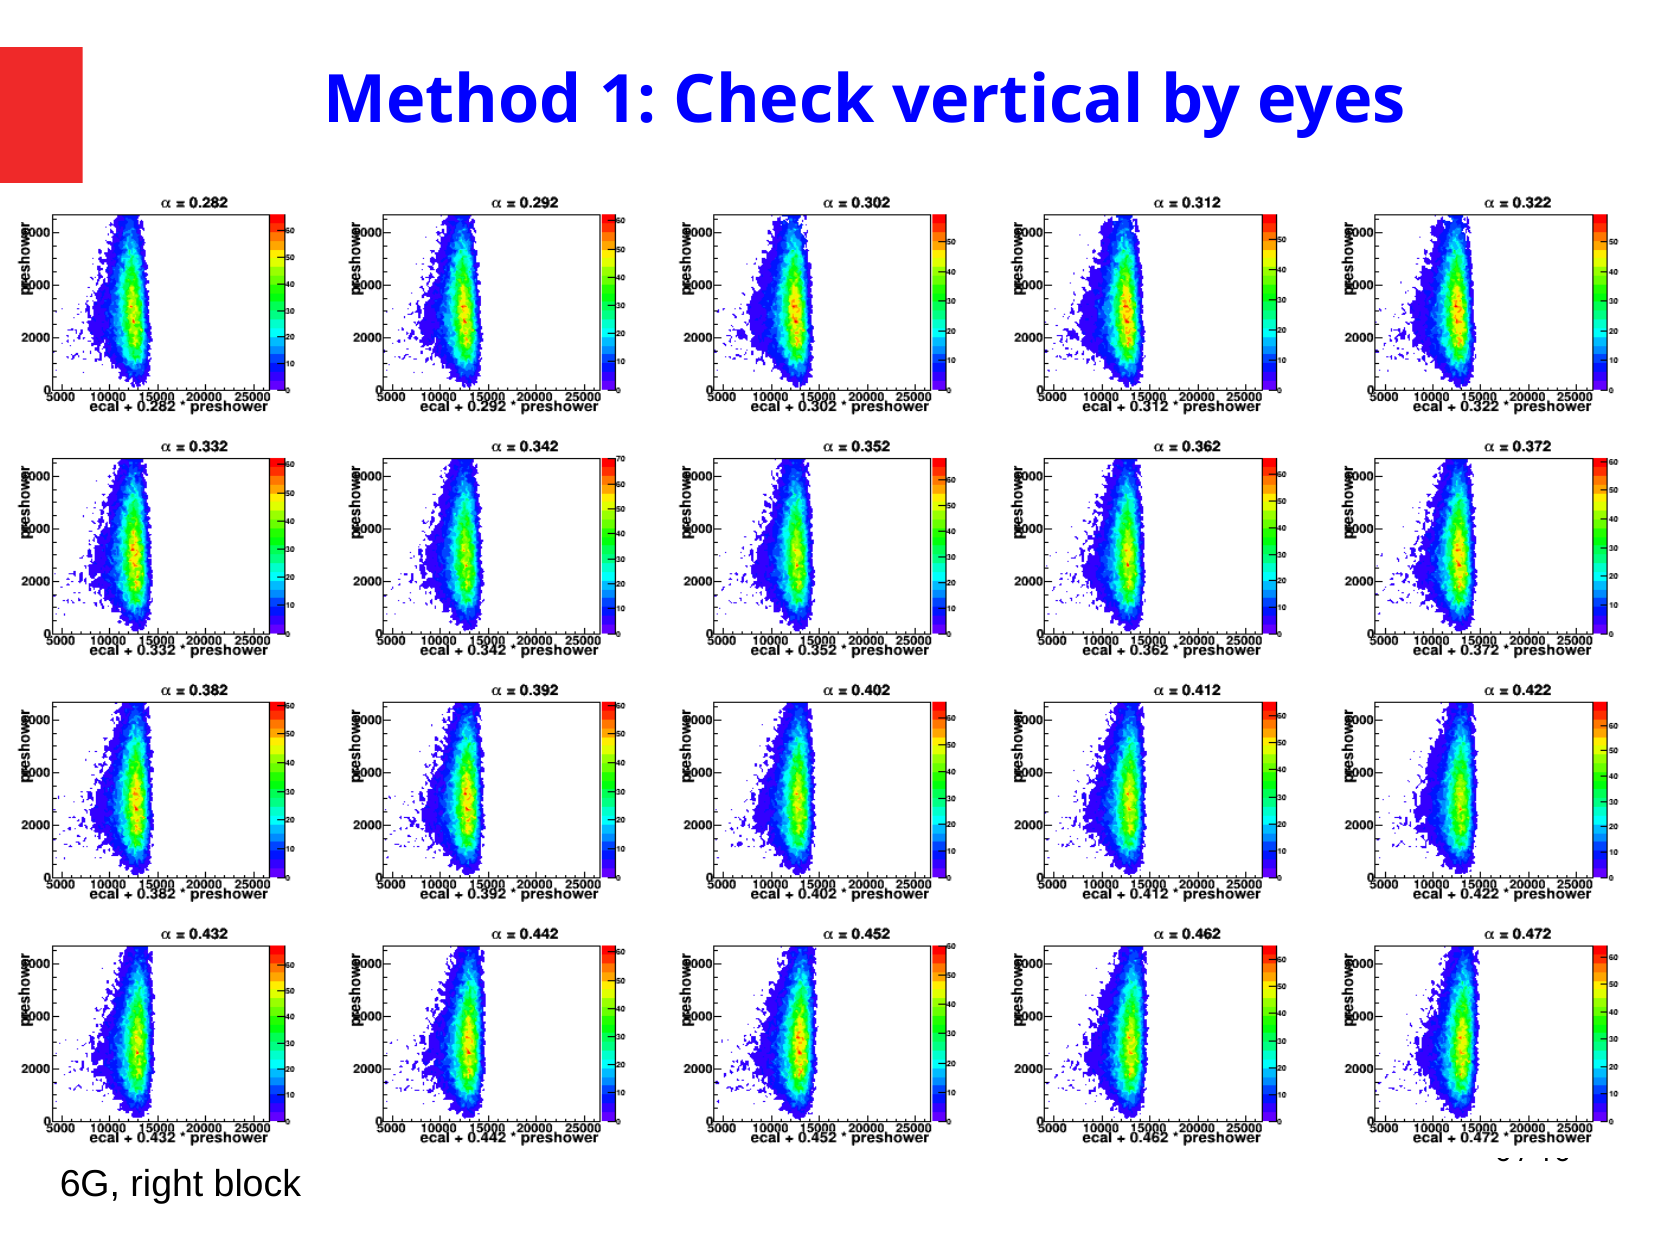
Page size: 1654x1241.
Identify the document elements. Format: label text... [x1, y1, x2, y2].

title Method 1: Check vertical by eyes [82, 45, 1648, 148]
picture [0, 183, 1654, 1158]
text_box 6G, right block [45, 1155, 976, 1212]
